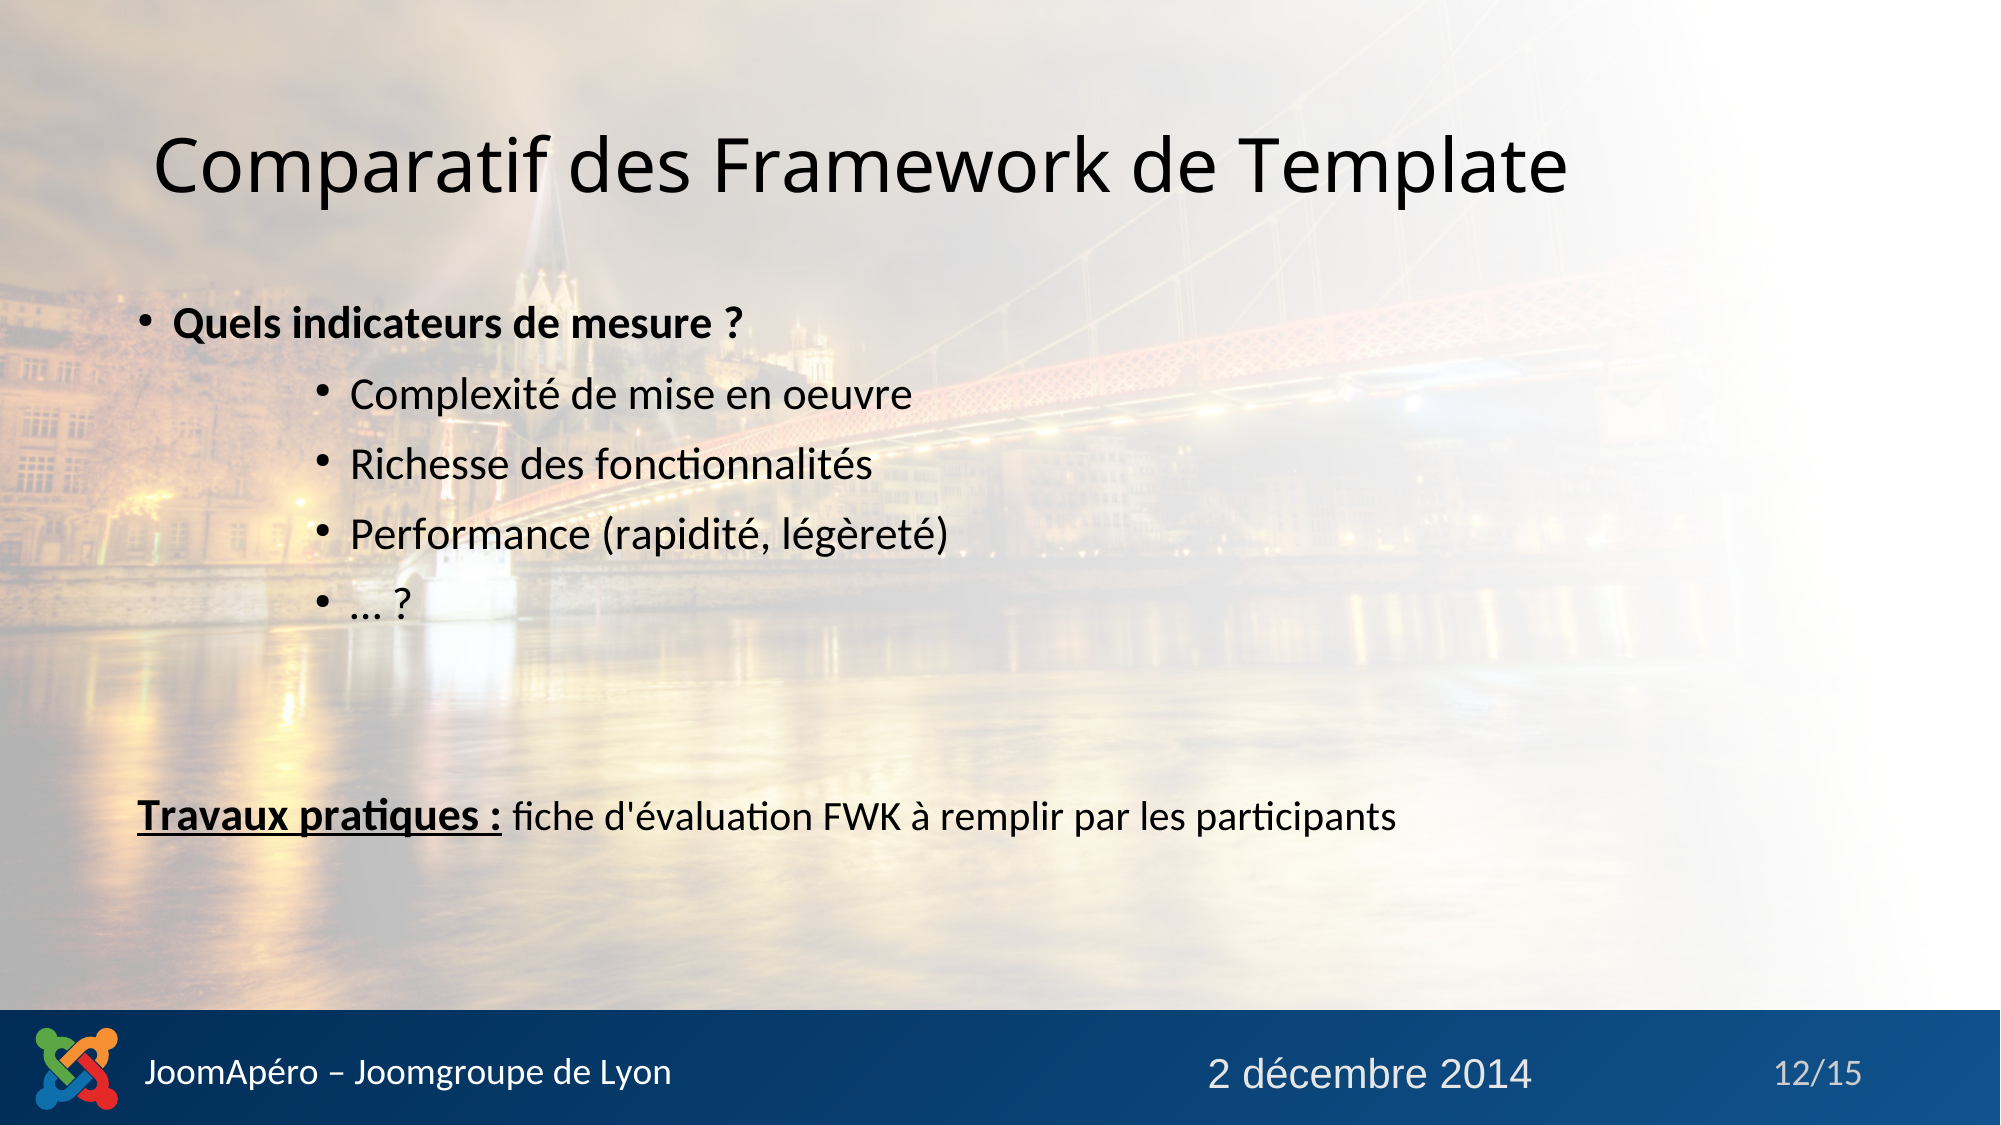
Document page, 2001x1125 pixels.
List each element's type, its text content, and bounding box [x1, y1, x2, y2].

picture [0, 0, 2001, 1125]
subtitle Quels indicateurs de mesure ? Complexité de mise en oeuvre Richesse des fonctionnalités Performance (rapidité, légèreté) … ? Travaux pratiques : fiche d'évaluation FWK à remplir par les participants [137, 299, 1863, 1014]
title Comparatif des Framework de Template [137, 59, 1863, 278]
